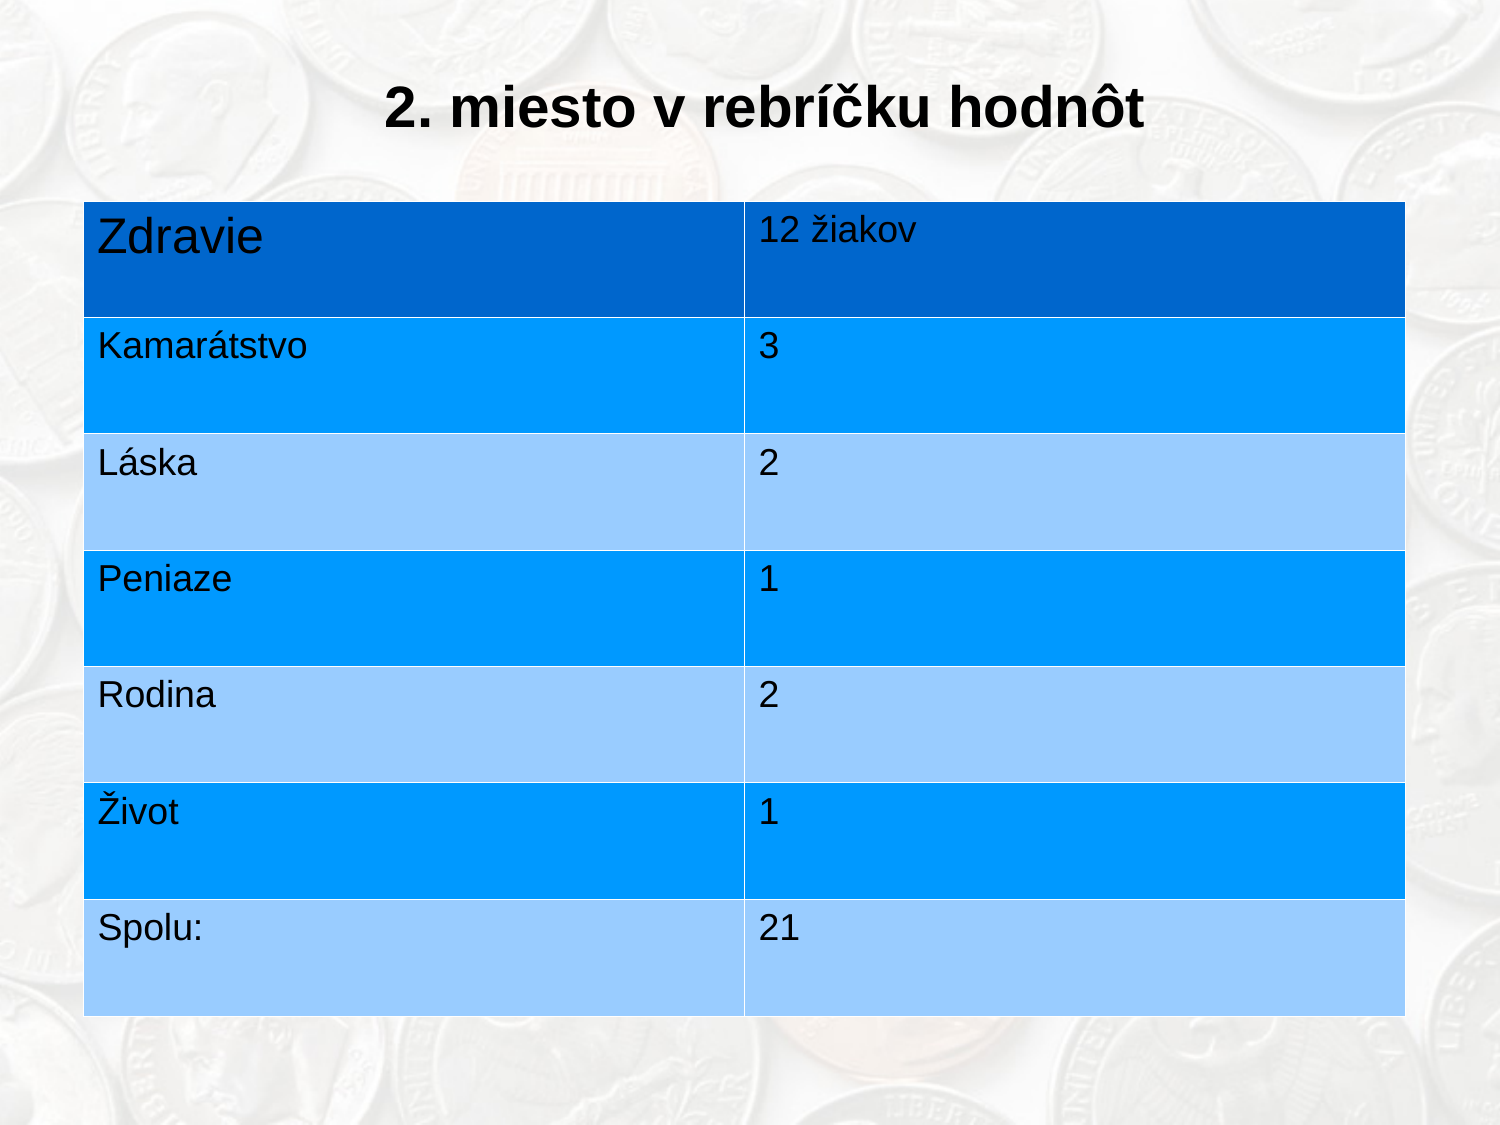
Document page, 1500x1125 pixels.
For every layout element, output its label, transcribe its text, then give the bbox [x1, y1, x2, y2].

table_header Zdravie [84, 202, 744, 317]
picture [0, 0, 1500, 1125]
table_cell 1 [745, 551, 1405, 666]
table_cell Peniaze [84, 551, 744, 666]
table_cell 21 [745, 900, 1405, 1016]
table_cell 1 [745, 783, 1405, 899]
table_cell Kamarátstvo [84, 318, 744, 433]
table_cell 2 [745, 434, 1405, 550]
table_cell 2 [745, 667, 1405, 782]
text_box 2. miesto v rebríčku hodnôt [16, 23, 1500, 284]
table_cell Rodina [84, 667, 744, 782]
table_cell Láska [84, 434, 744, 550]
table_cell Spolu: [84, 900, 744, 1016]
table_cell 3 [745, 318, 1405, 433]
table_cell Život [84, 783, 744, 899]
table_header 12 žiakov [745, 202, 1405, 317]
